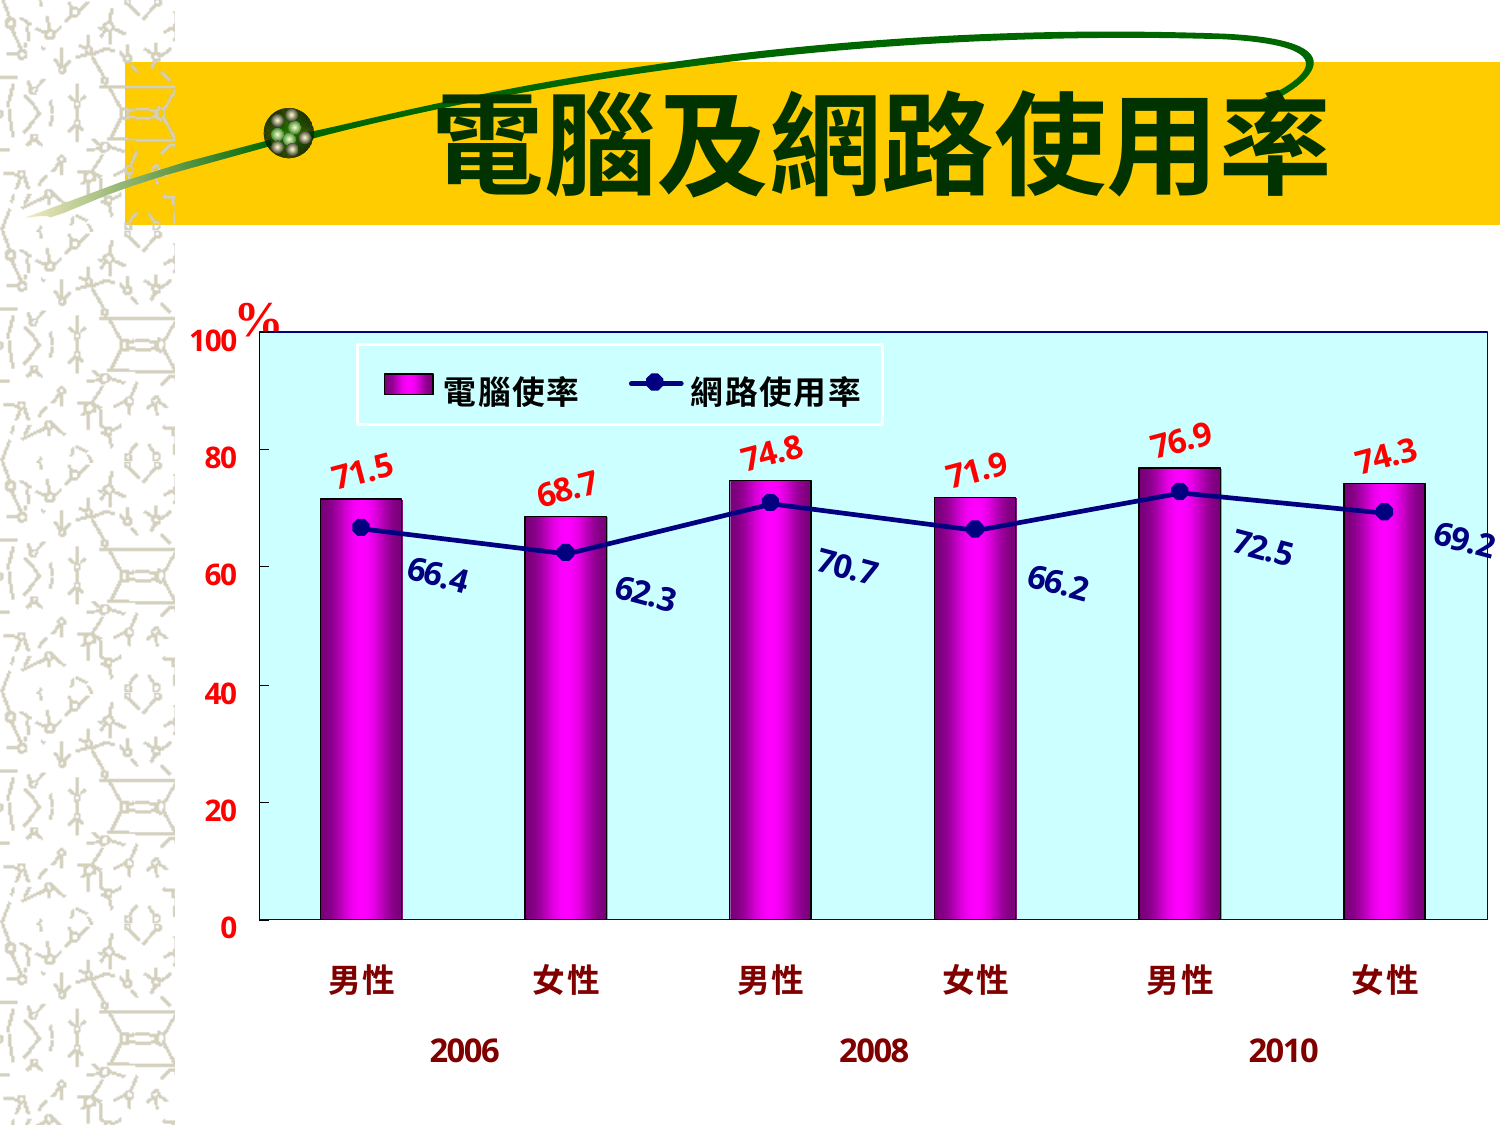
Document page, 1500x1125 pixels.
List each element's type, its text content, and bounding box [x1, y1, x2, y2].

chart [159, 278, 1500, 1079]
text_box 電腦及網路使用率 [395, 66, 1368, 181]
